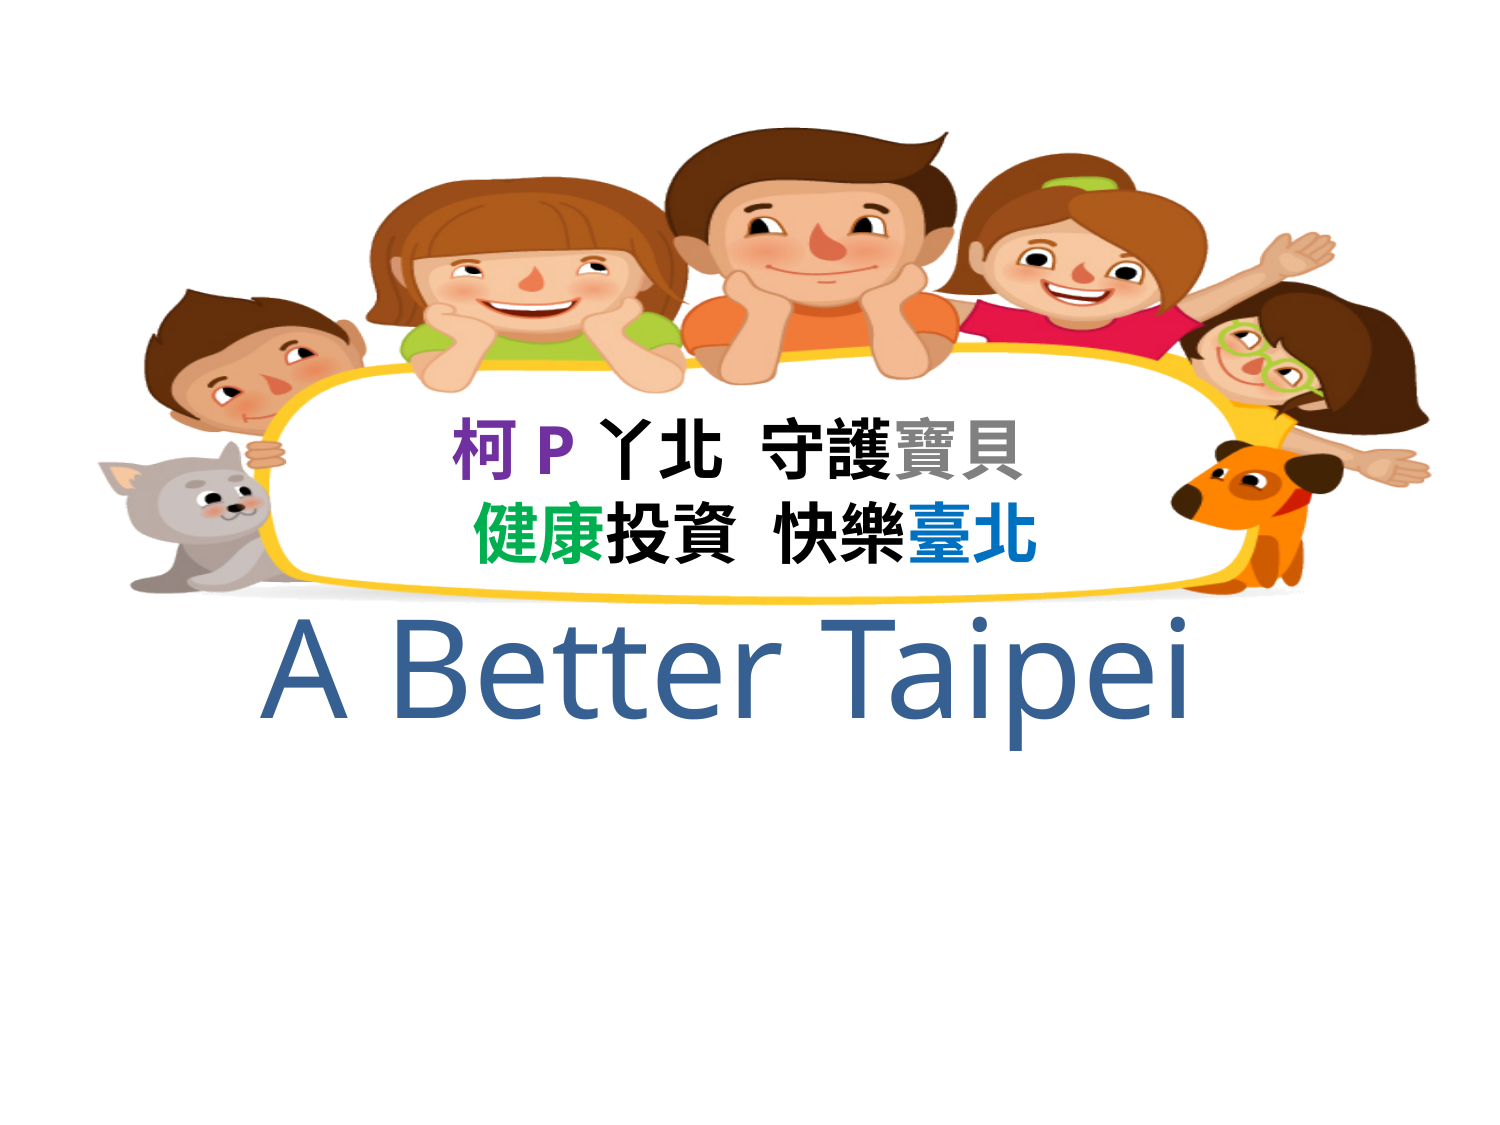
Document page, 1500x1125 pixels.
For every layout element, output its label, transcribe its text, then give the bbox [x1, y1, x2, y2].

text_box A Better Taipei [246, 574, 1500, 754]
picture [0, 93, 1500, 821]
text_box 柯P丫北 守護寶貝 健康投資 快樂臺北 [351, 397, 1161, 574]
